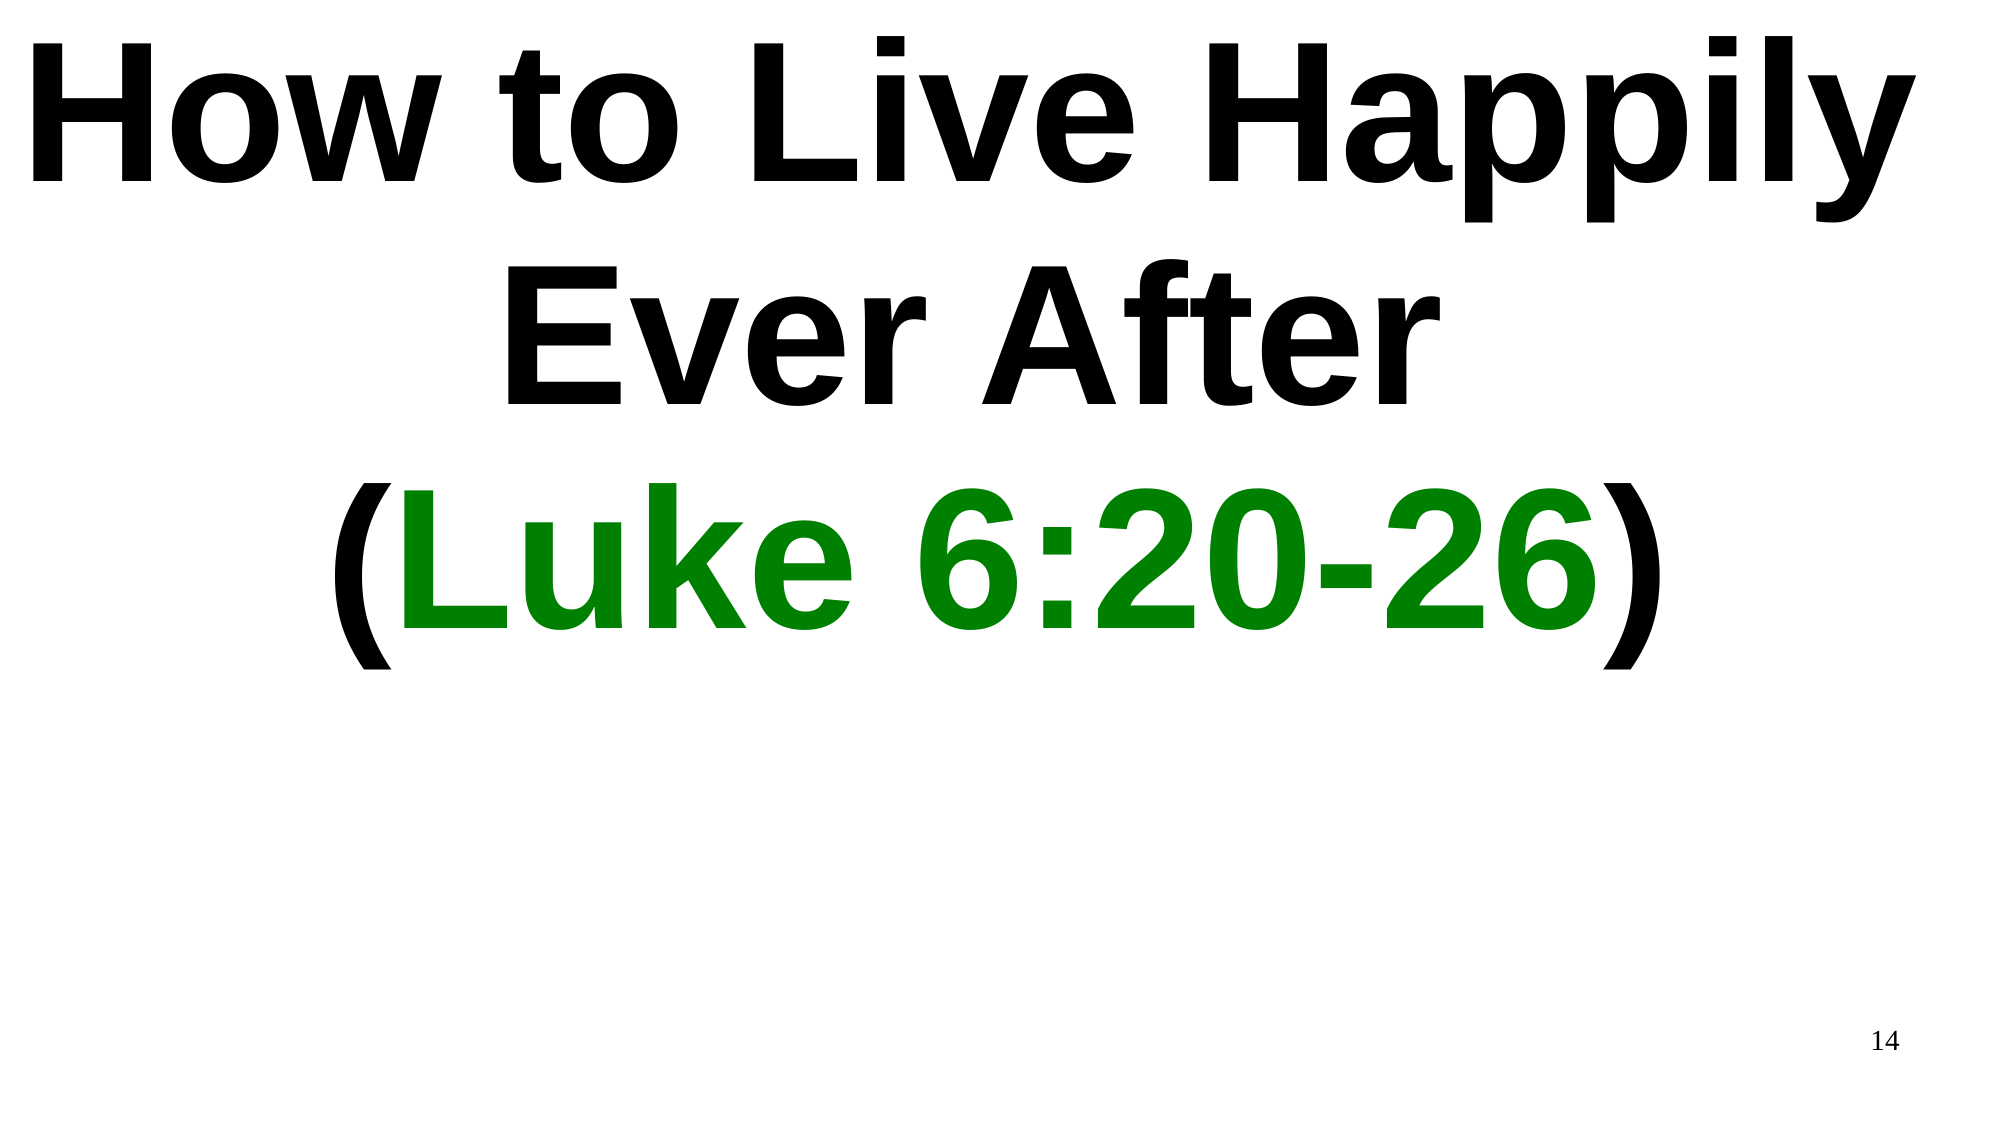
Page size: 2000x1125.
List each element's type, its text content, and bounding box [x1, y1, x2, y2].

list How to Live Happily Ever After (Luke 6:20-26) [0, 0, 1996, 1123]
